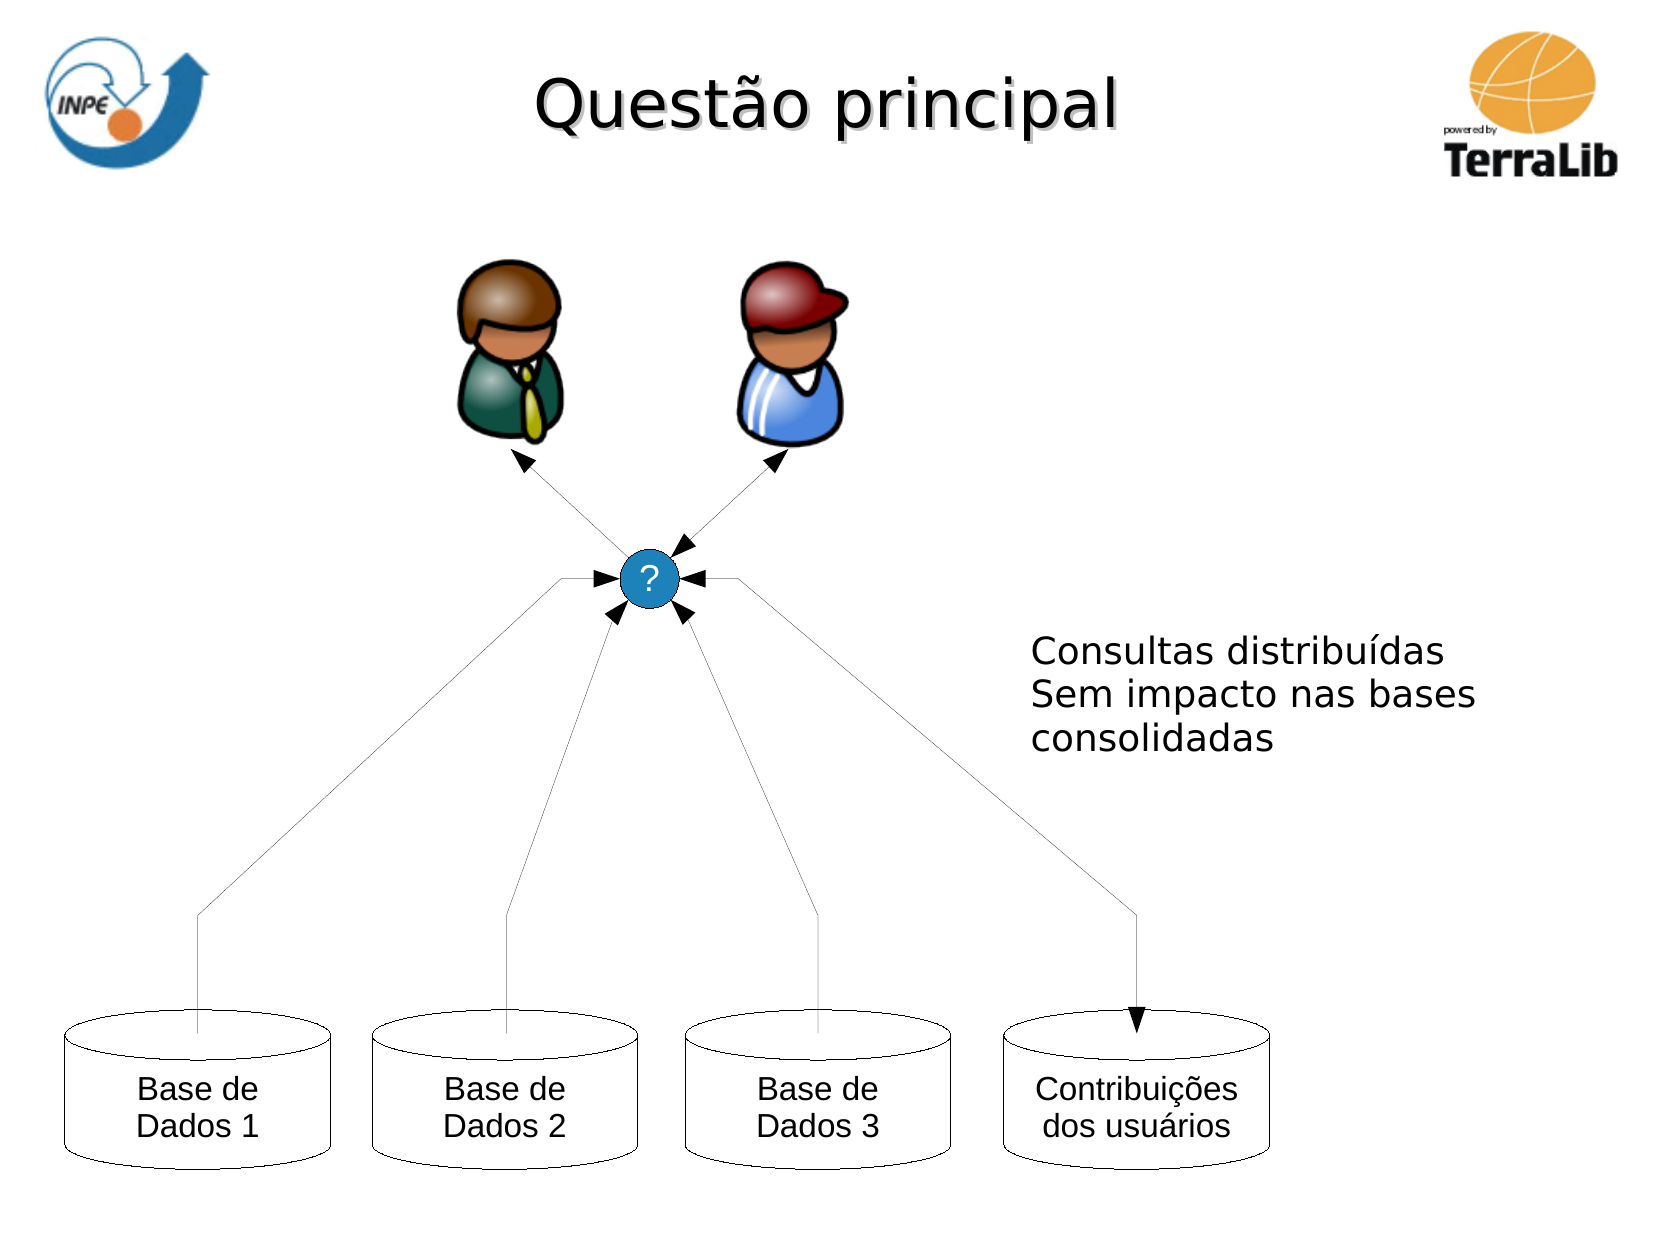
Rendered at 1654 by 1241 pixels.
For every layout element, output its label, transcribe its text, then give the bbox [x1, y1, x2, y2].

text_box Base de Dados 3 [685, 1009, 951, 1170]
text_box Contribuições dos usuários [1003, 1009, 1270, 1170]
picture [35, 29, 206, 178]
picture [690, 253, 887, 449]
picture [1447, 29, 1619, 178]
text_box Base de Dados 1 [64, 1009, 331, 1170]
picture [413, 253, 609, 449]
text_box Consultas distribuídas Sem impacto nas bases consolidadas [1003, 622, 1506, 768]
text_box Base de Dados 2 [372, 1009, 638, 1170]
text_box ? [620, 549, 680, 609]
title Questão principal [206, 25, 1447, 184]
